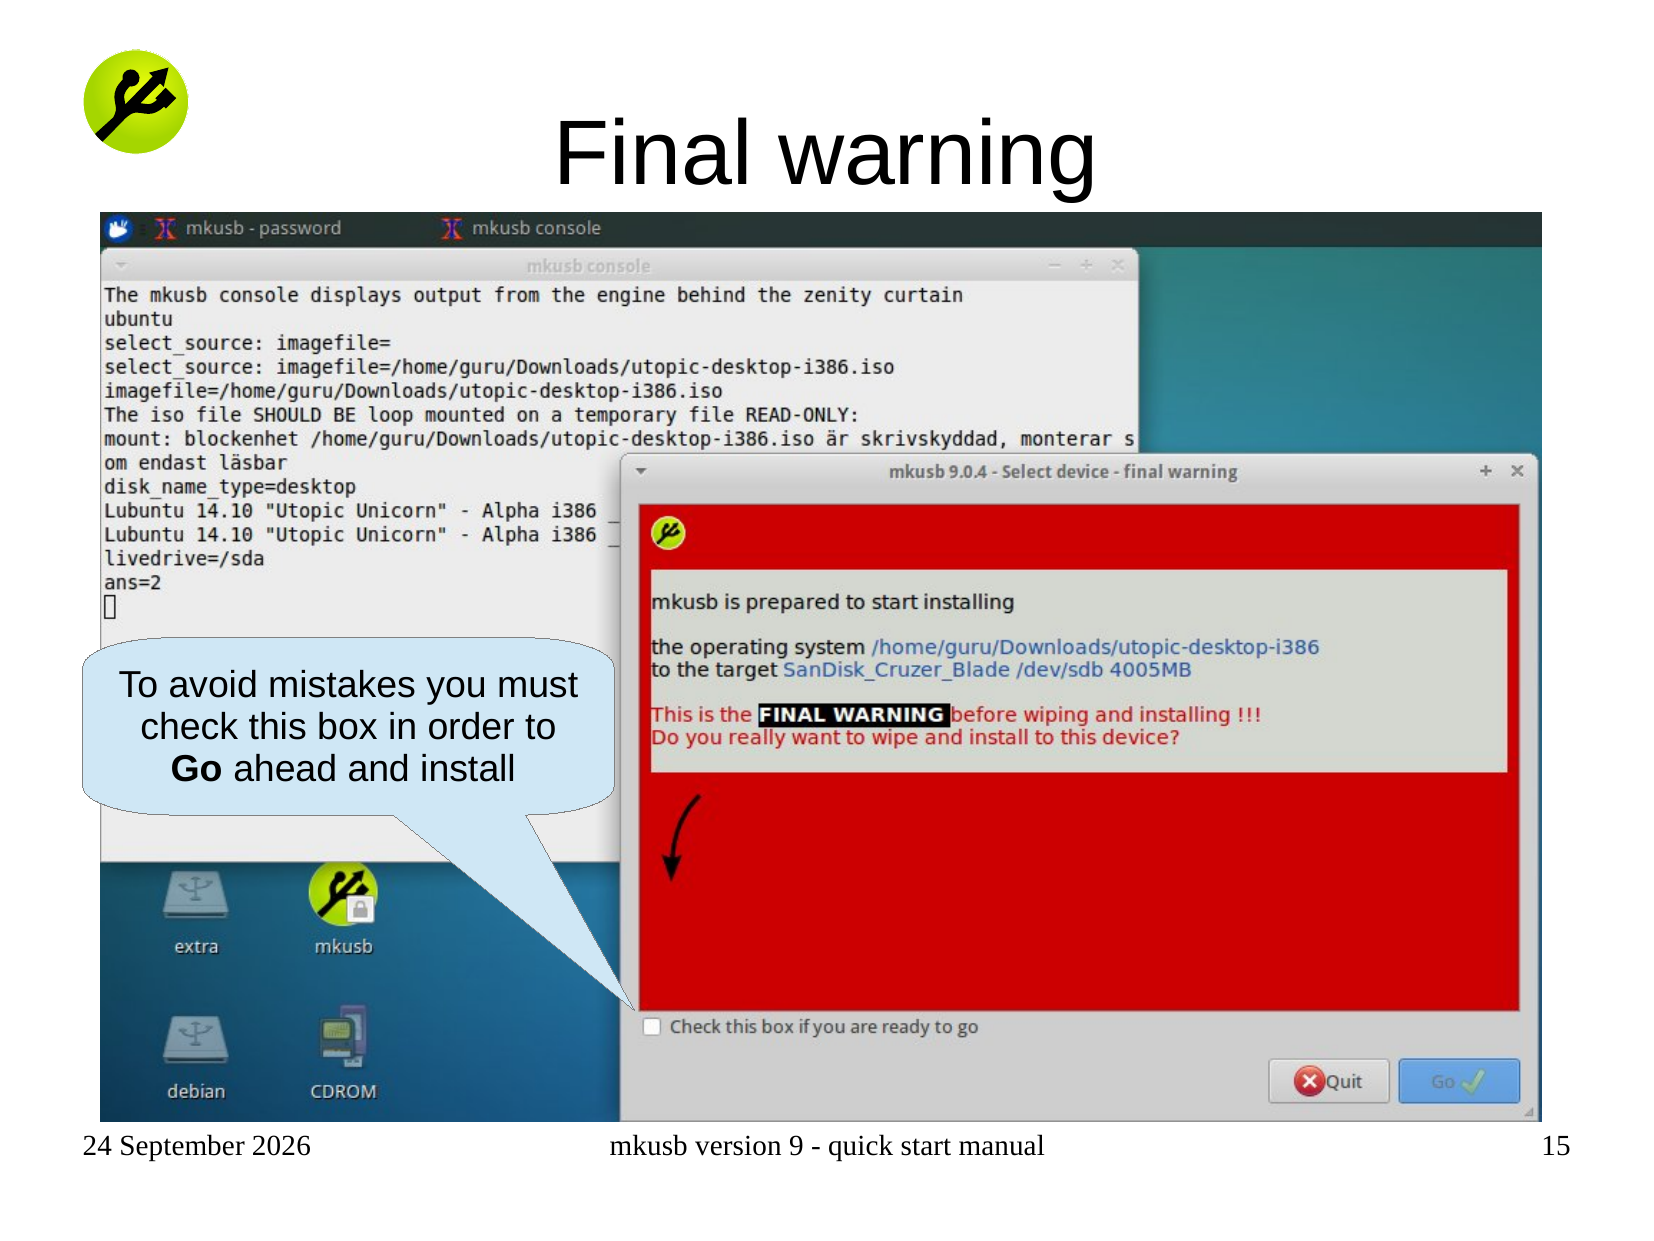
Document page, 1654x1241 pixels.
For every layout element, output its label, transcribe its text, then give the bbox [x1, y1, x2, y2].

picture [100, 212, 1542, 1123]
title Final warning [82, 49, 1571, 257]
text_box To avoid mistakes you must check this box in order to Go ahead and install [82, 637, 635, 1011]
